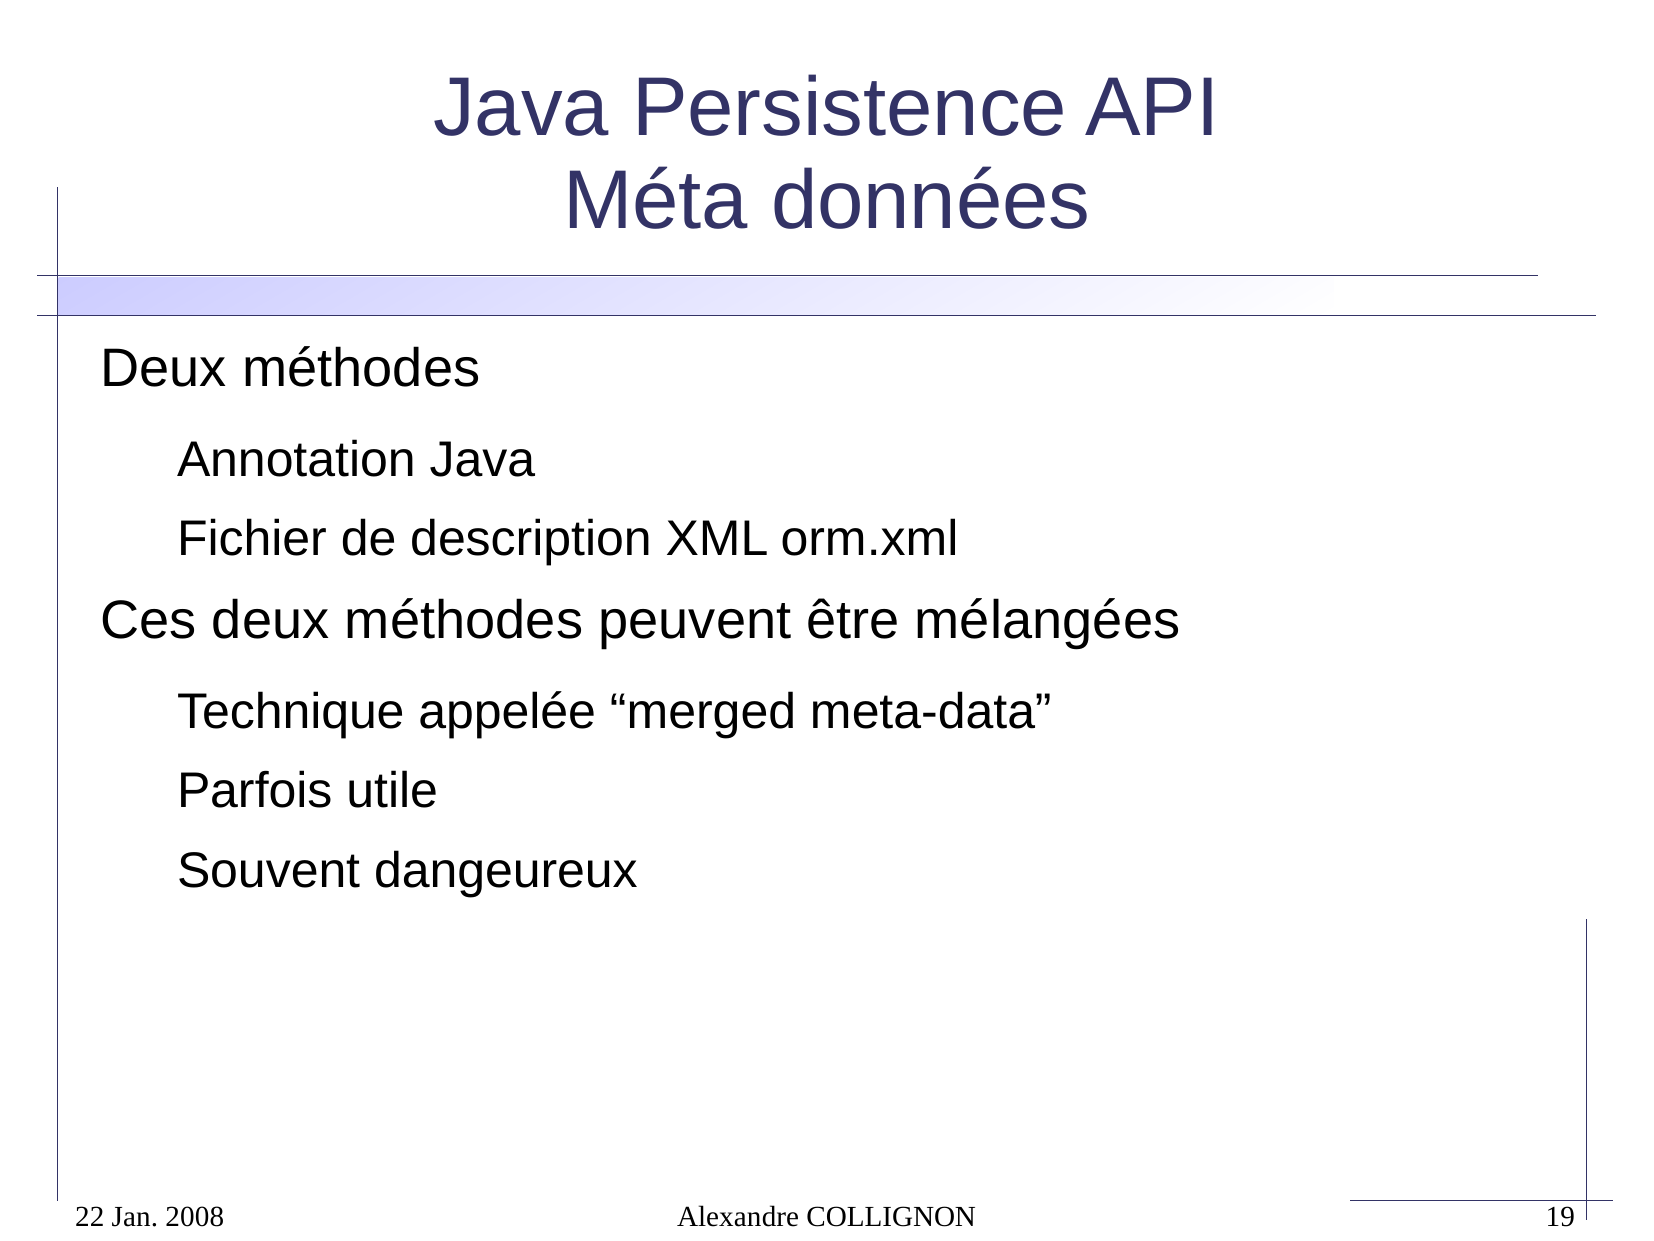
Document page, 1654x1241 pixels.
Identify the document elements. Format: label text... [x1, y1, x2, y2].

list Deux méthodes Annotation Java Fichier de description XML orm.xml Ces deux méthodes peuvent être mélangées Technique appelée “merged meta-data” Parfois utile Souvent dangeureux [82, 337, 1571, 1094]
title Java Persistence API Méta données [82, 49, 1571, 257]
